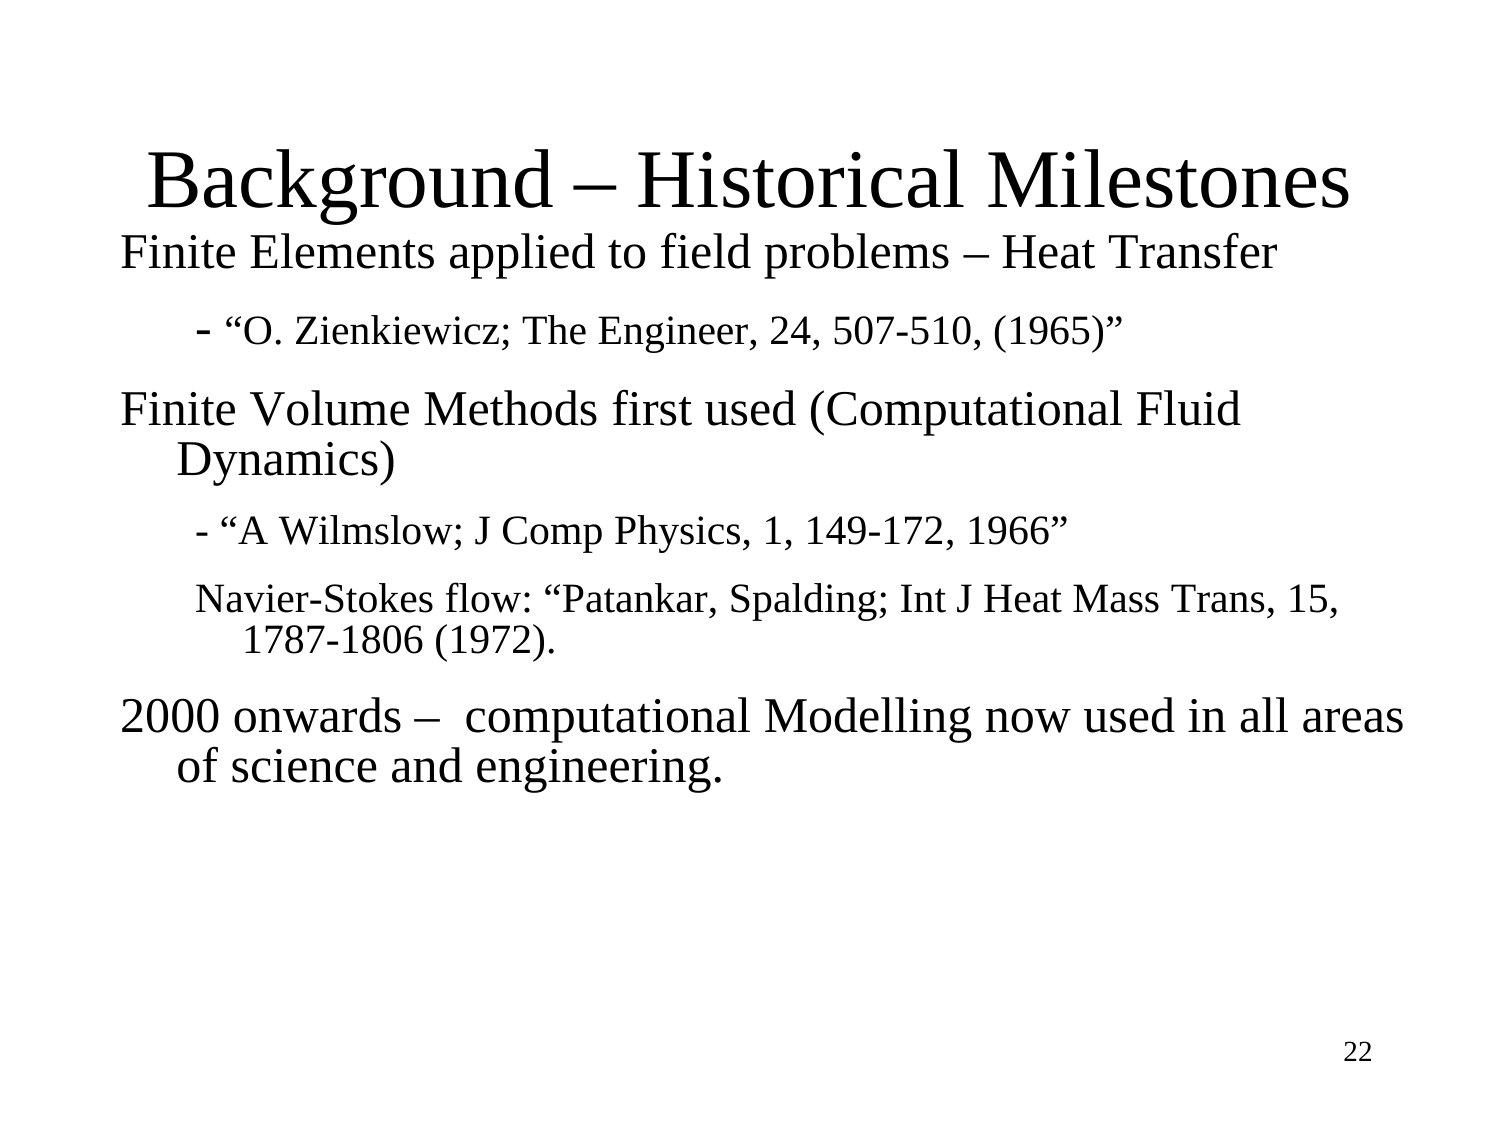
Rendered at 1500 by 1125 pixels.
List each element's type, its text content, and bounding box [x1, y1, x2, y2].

text_box Background – Historical Milestones [112, 99, 1388, 249]
text_box <number> [1074, 1025, 1388, 1101]
list Finite Elements applied to field problems – Heat Transfer - “O. Zienkiewicz; The Engineer, 24, 507-510, (1965)” Finite Volume Methods first used (Computational Fluid Dynamics) - “A Wilmslow; J Comp Physics, 1, 149-172, 1966” Navier-Stokes flow: “Patankar, Spalding; Int J Heat Mass Trans, 15, 1787-1806 (1972). 2000 onwards – computational Modelling now used in all areas of science and engineering. [105, 221, 1440, 879]
